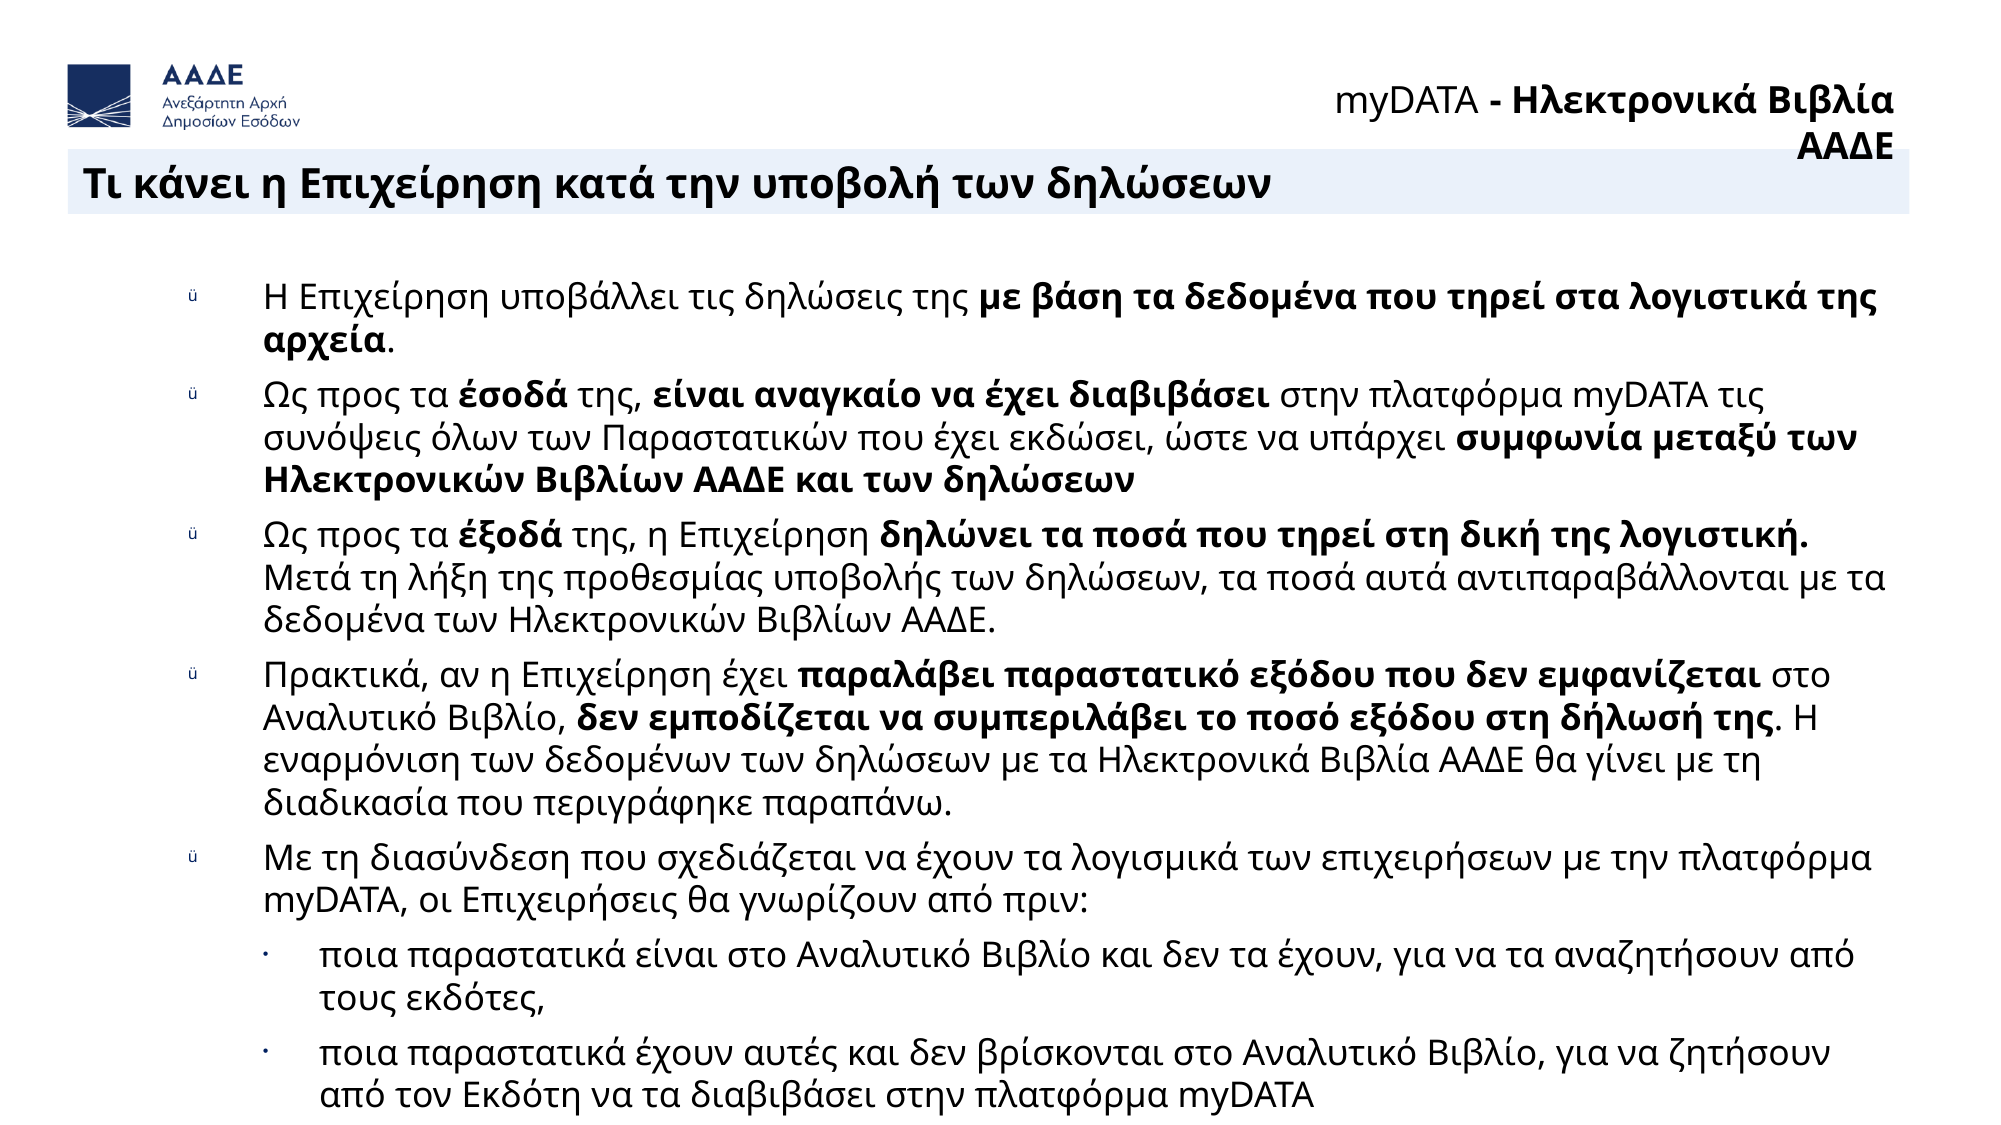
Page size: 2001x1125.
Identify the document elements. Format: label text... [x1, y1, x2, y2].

text_box Η Επιχείρηση υποβάλλει τις δηλώσεις της με βάση τα δεδομένα που τηρεί στα λογιστικά της αρχεία. Ως προς τα έσοδά της, είναι αναγκαίο να έχει διαβιβάσει στην πλατφόρμα myDATA τις συνόψεις όλων των Παραστατικών που έχει εκδώσει, ώστε να υπάρχει συμφωνία μεταξύ των Ηλεκτρονικών Βιβλίων ΑΑΔΕ και των δηλώσεων Ως προς τα έξοδά της, η Επιχείρηση δηλώνει τα ποσά που τηρεί στη δική της λογιστική. Μετά τη λήξη της προθεσμίας υποβολής των δηλώσεων, τα ποσά αυτά αντιπαραβάλλονται με τα δεδομένα των Ηλεκτρονικών Βιβλίων ΑΑΔΕ. Πρακτικά, αν η Επιχείρηση έχει παραλάβει παραστατικό εξόδου που δεν εμφανίζεται στο Αναλυτικό Βιβλίο, δεν εμποδίζεται να συμπεριλάβει το ποσό εξόδου στη δήλωσή της. Η εναρμόνιση των δεδομένων των δηλώσεων με τα Ηλεκτρονικά Βιβλία ΑΑΔΕ θα γίνει με τη διαδικασία που περιγράφηκε παραπάνω. Με τη διασύνδεση που σχεδιάζεται να έχουν τα λογισμικά των επιχειρήσεων με την πλατφόρμα myDATA, οι Eπιχειρήσεις θα γνωρίζουν από πριν: ποια παραστατικά είναι στο Αναλυτικό Βιβλίο και δεν τα έχουν, για να τα αναζητήσουν από τους εκδότες, ποια παραστατικά έχουν αυτές και δεν βρίσκονται στο Αναλυτικό Βιβλίο, για να ζητήσουν από τον Εκδότη να τα διαβιβάσει στην πλατφόρμα myDATA [173, 267, 1910, 1123]
text_box myDATA - Ηλεκτρονικά Βιβλία ΑΑΔΕ [1271, 64, 1910, 175]
picture [67, 64, 304, 130]
text_box Τι κάνει η Επιχείρηση κατά την υποβολή των δηλώσεων [67, 149, 1910, 214]
